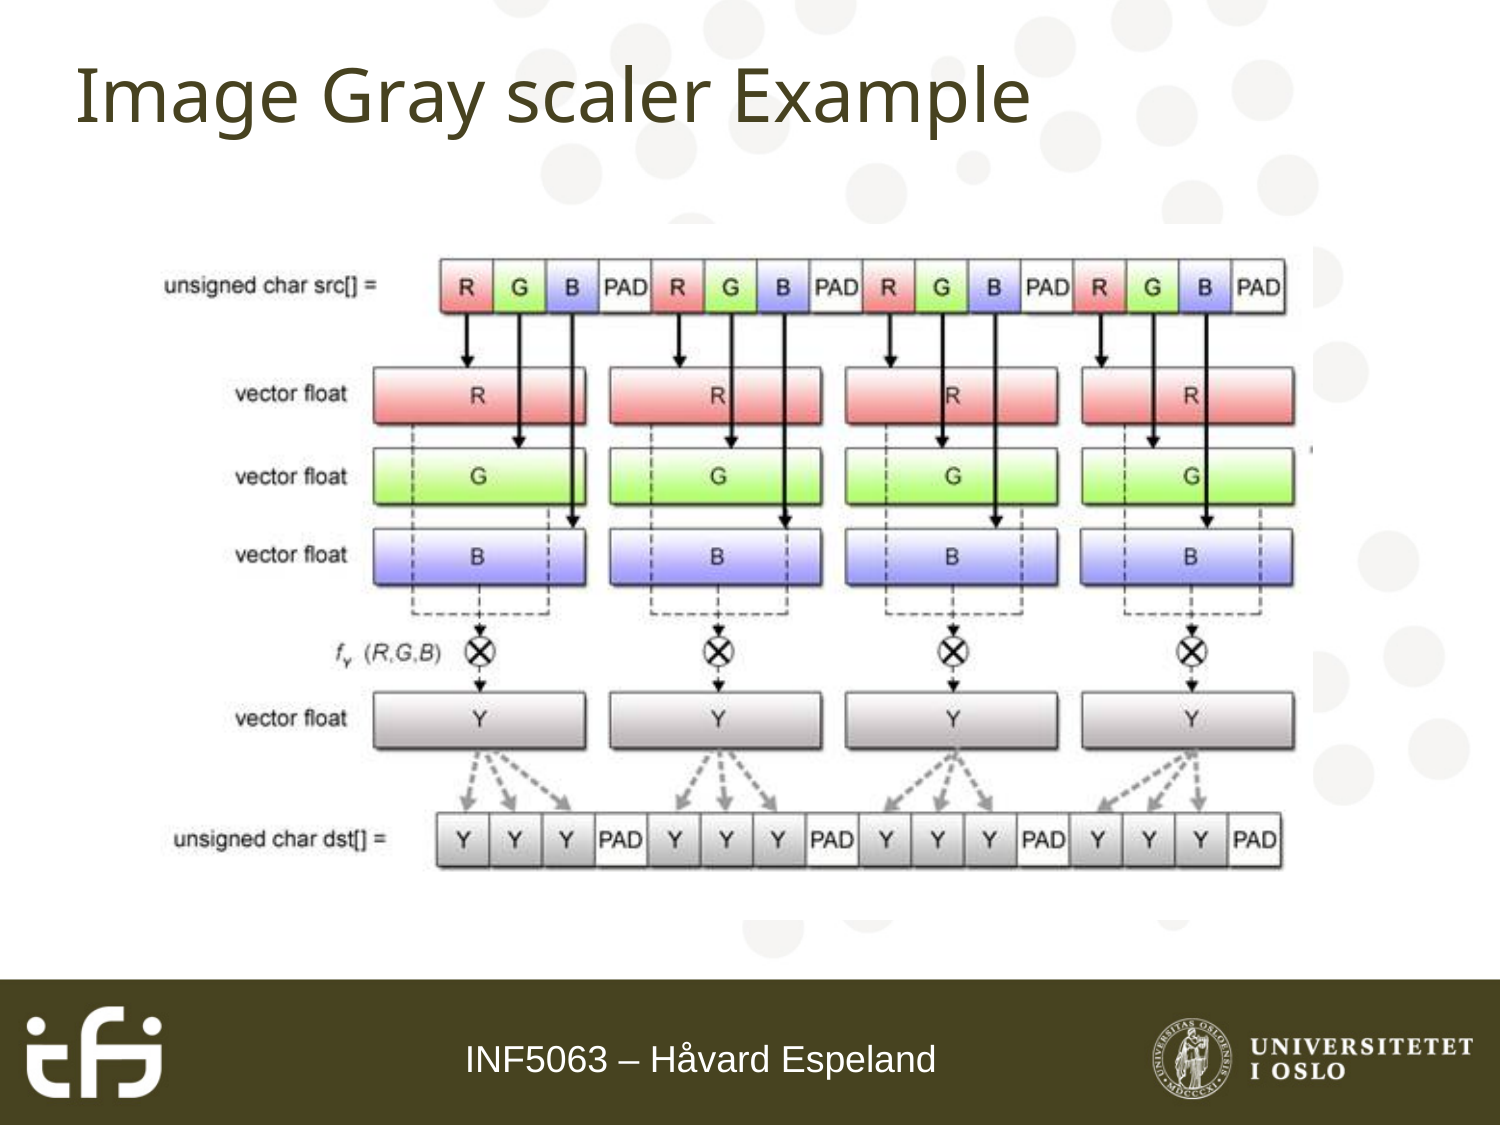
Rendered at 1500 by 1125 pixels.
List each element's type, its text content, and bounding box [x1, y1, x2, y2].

title Image Gray scaler Example [75, 40, 1426, 146]
picture [0, 0, 1500, 1125]
